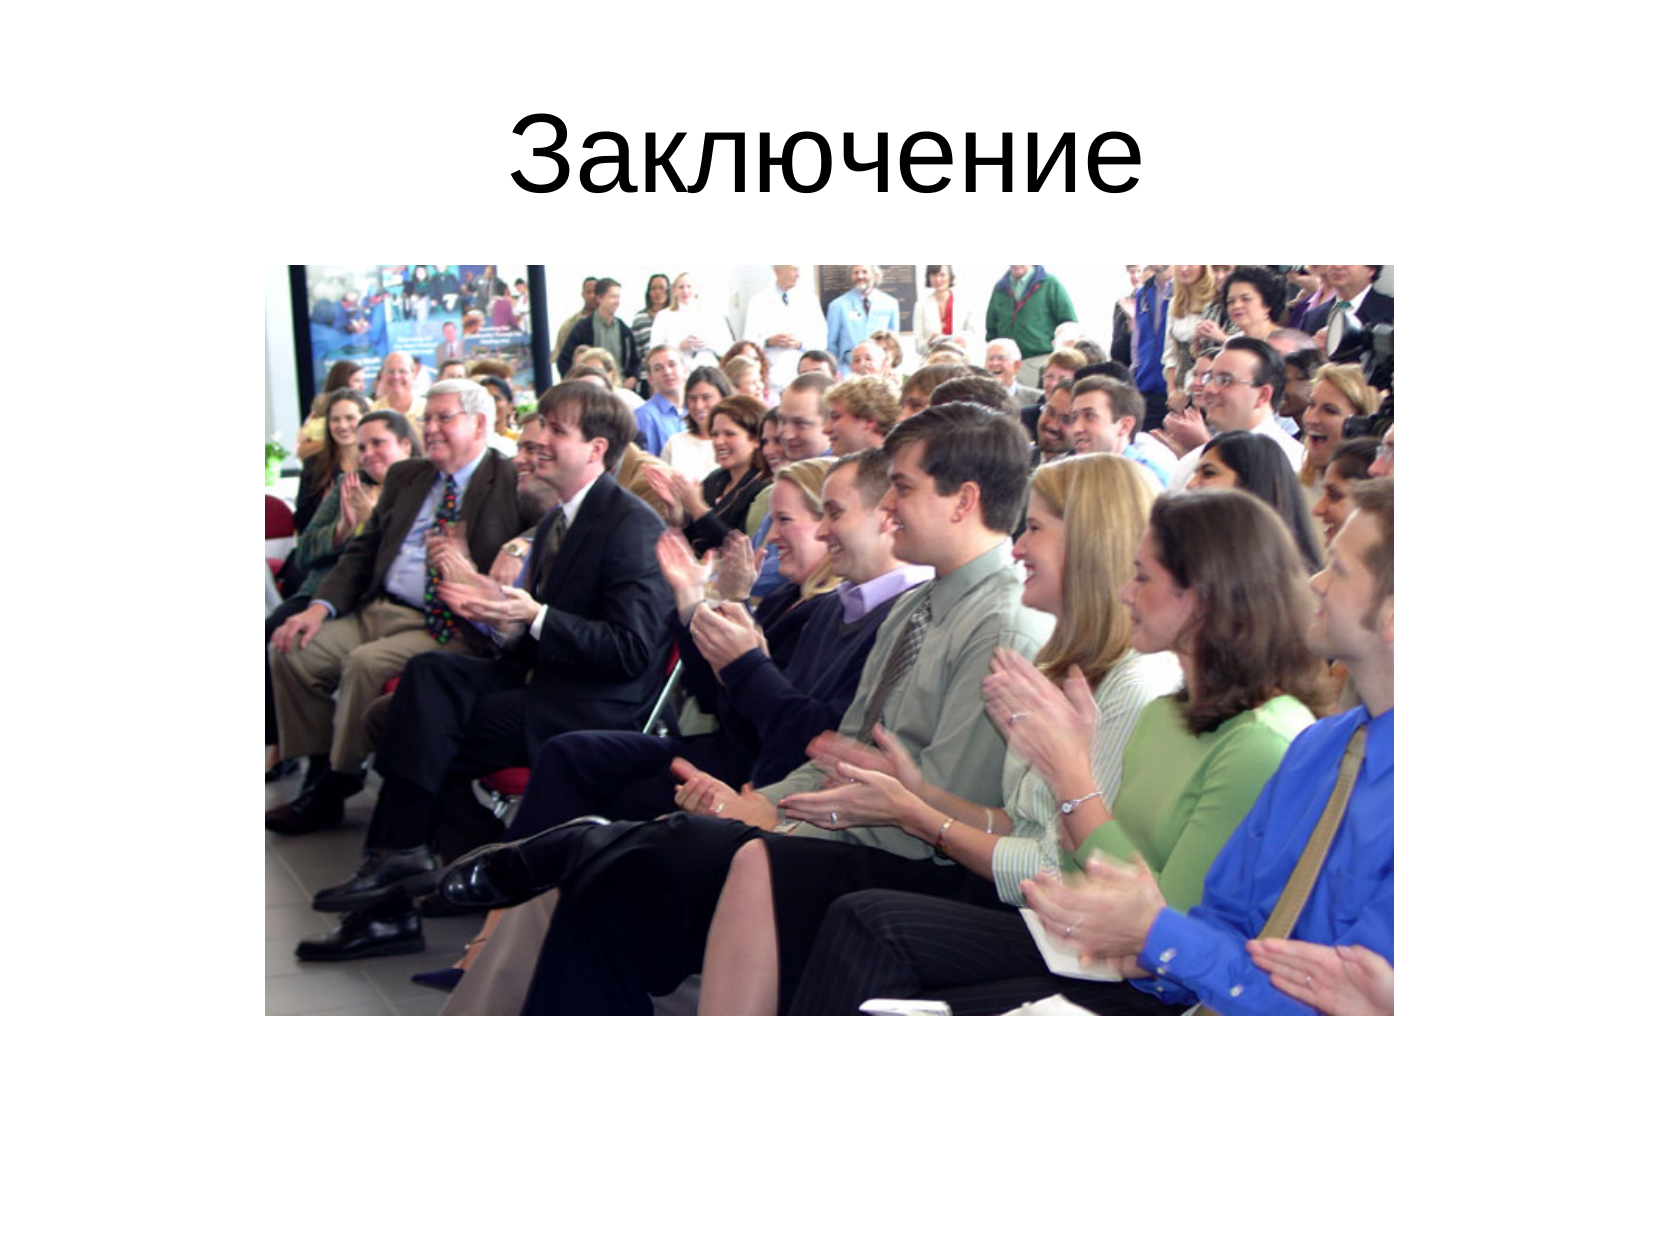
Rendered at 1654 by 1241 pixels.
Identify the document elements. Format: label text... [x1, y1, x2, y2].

title Заключение [82, 49, 1571, 257]
picture [265, 265, 1394, 1016]
